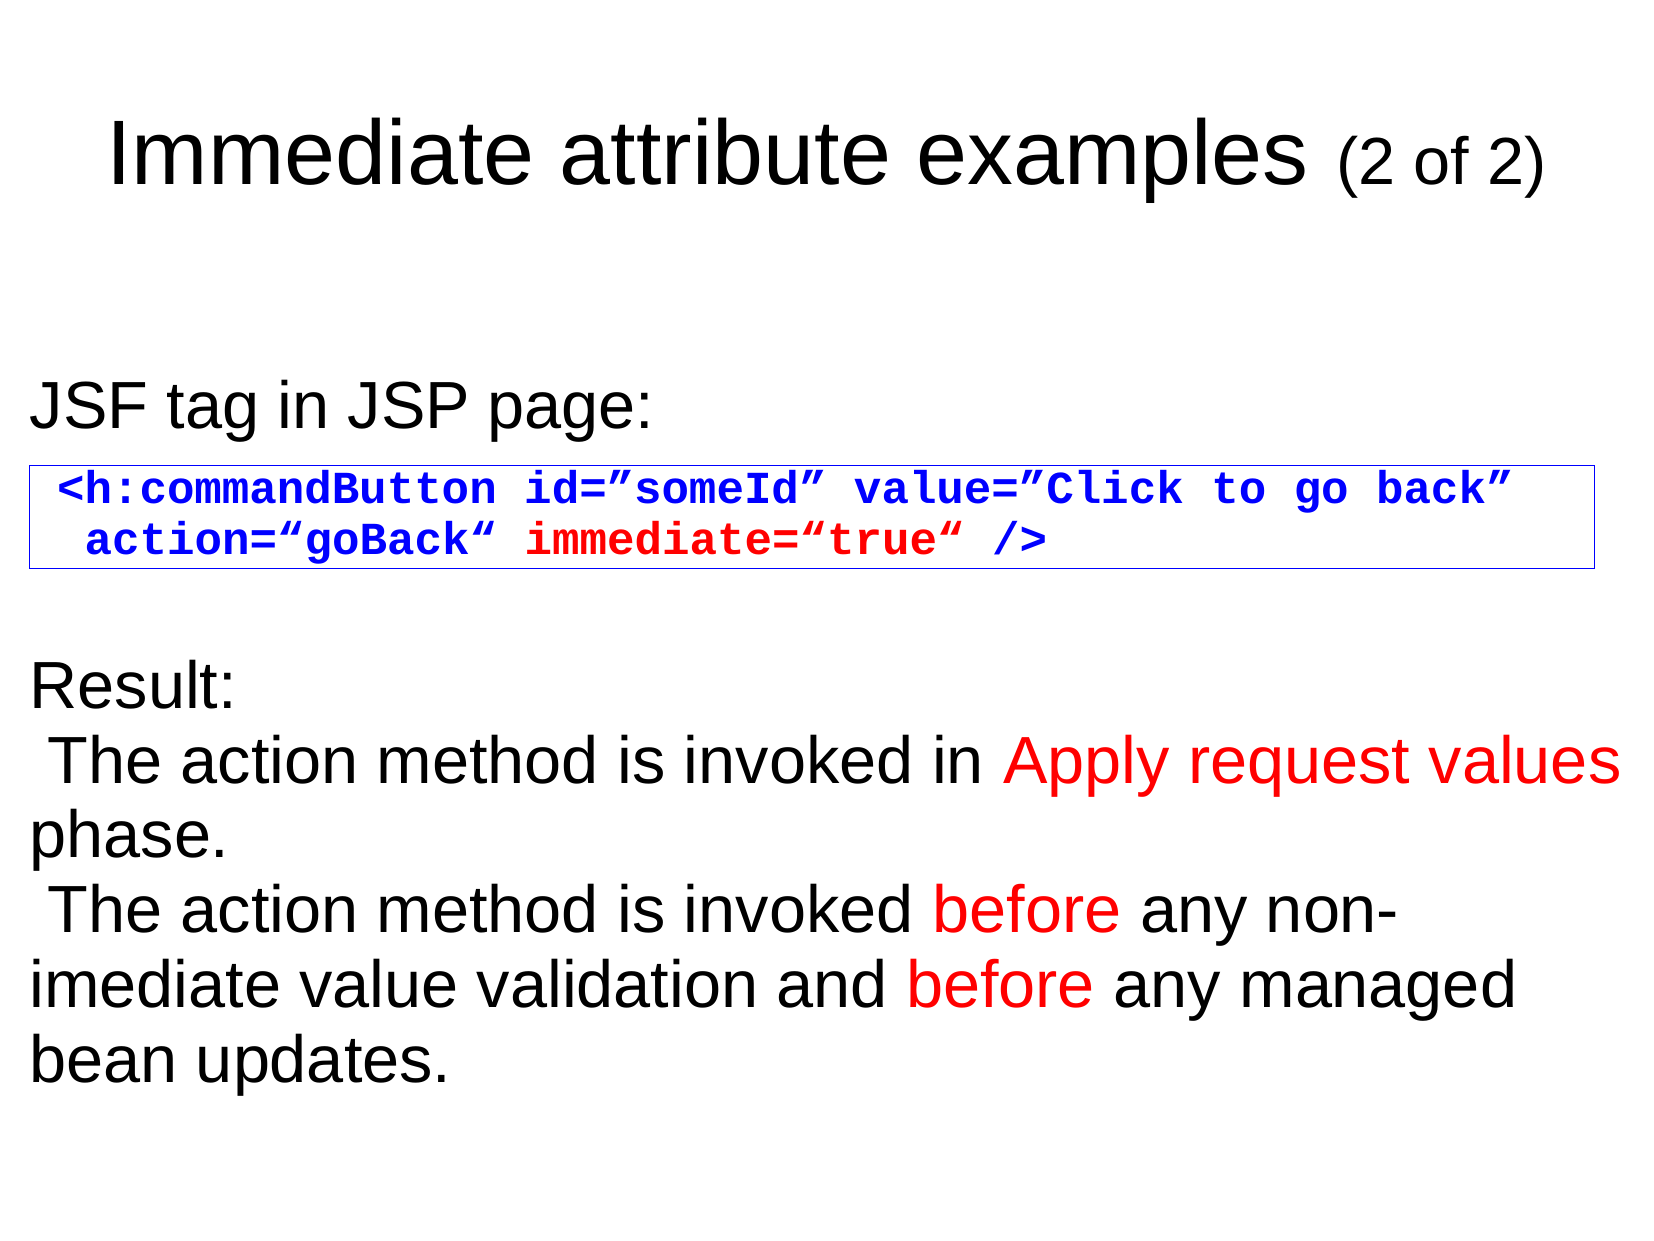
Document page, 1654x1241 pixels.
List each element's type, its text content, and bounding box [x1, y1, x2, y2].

text_box Result: The action method is invoked in Apply request values phase. The action method is invoked before any non-imediate value validation and before any managed bean updates. [29, 647, 1625, 1097]
title Immediate attribute examples (2 of 2) [82, 49, 1571, 257]
text_box JSF tag in JSP page: [29, 368, 684, 443]
subtitle <h:commandButton id=”someId” value=”Click to go back” action=“goBack“ immediate=“true“ /> [29, 465, 1595, 569]
